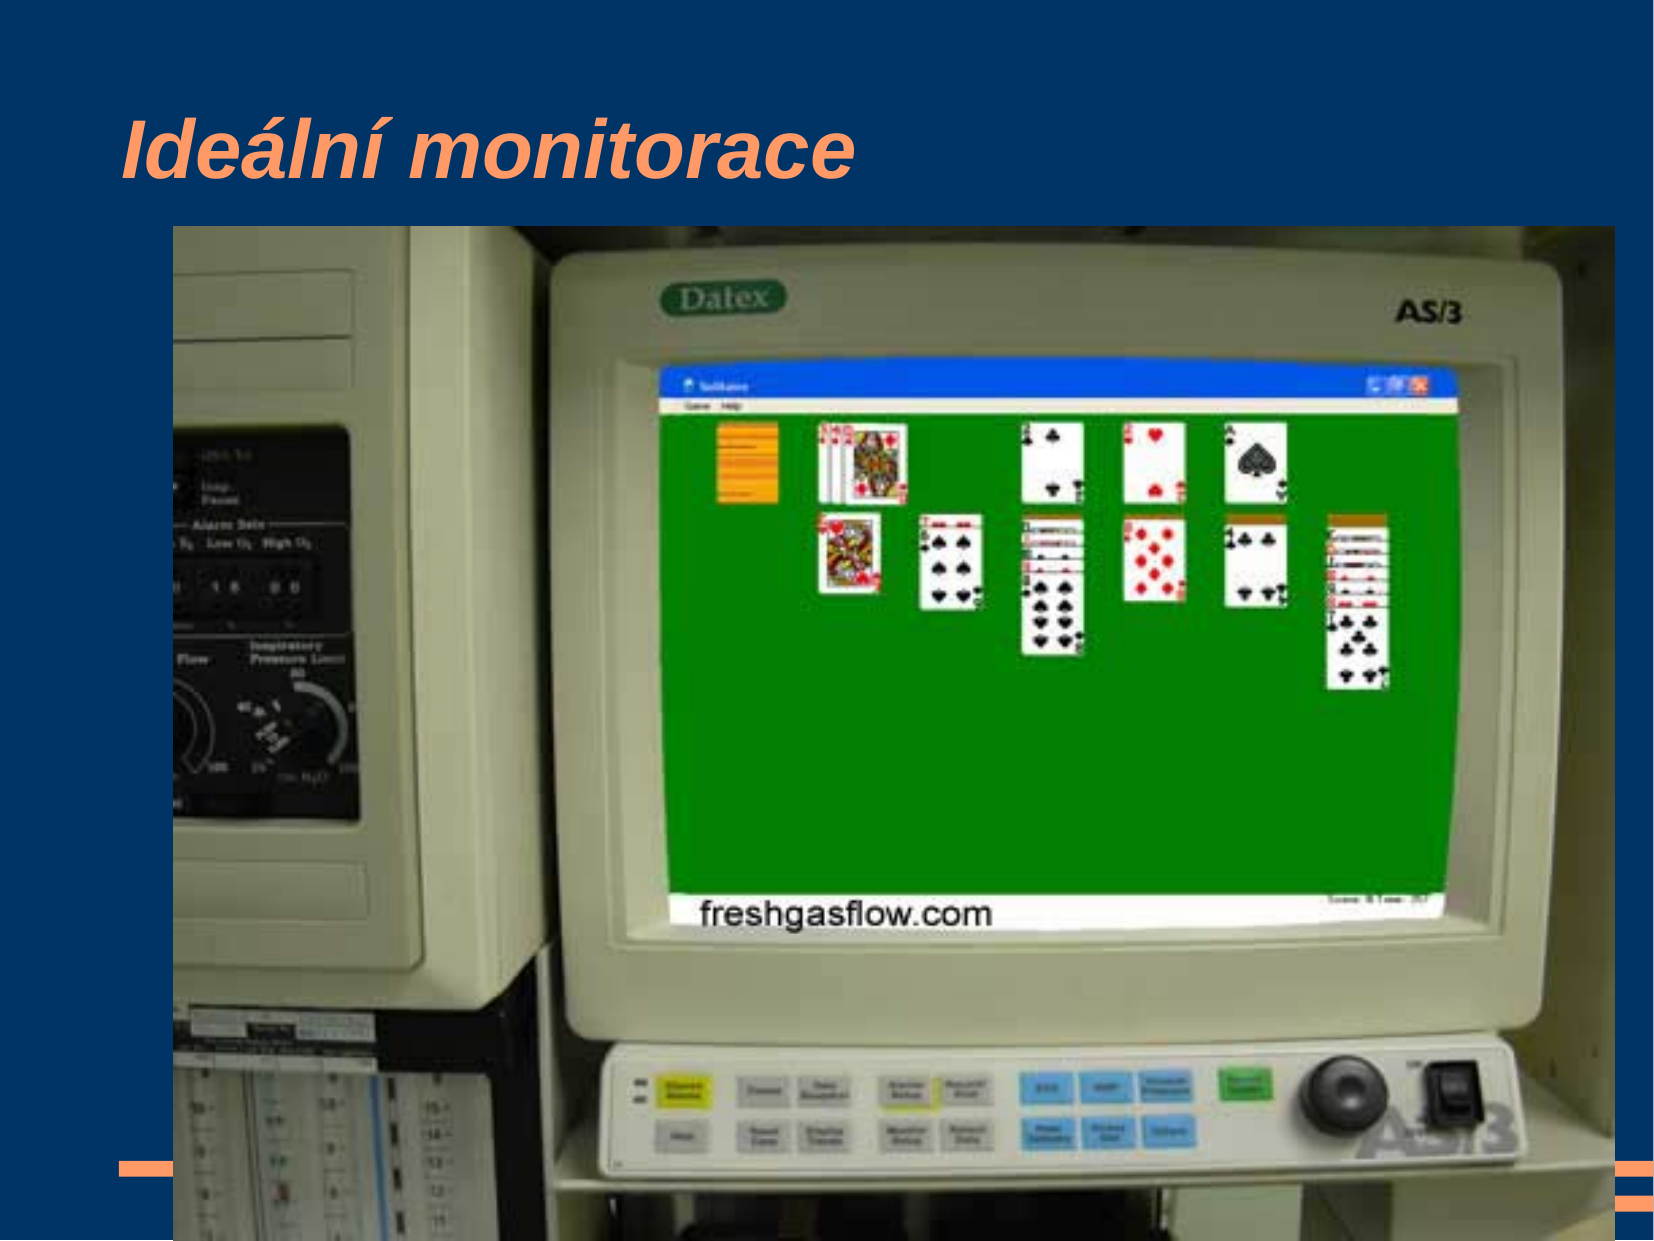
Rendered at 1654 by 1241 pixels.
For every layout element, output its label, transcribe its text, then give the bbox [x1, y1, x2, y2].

picture [173, 226, 1615, 1241]
title Ideální monitorace [121, 46, 1534, 254]
